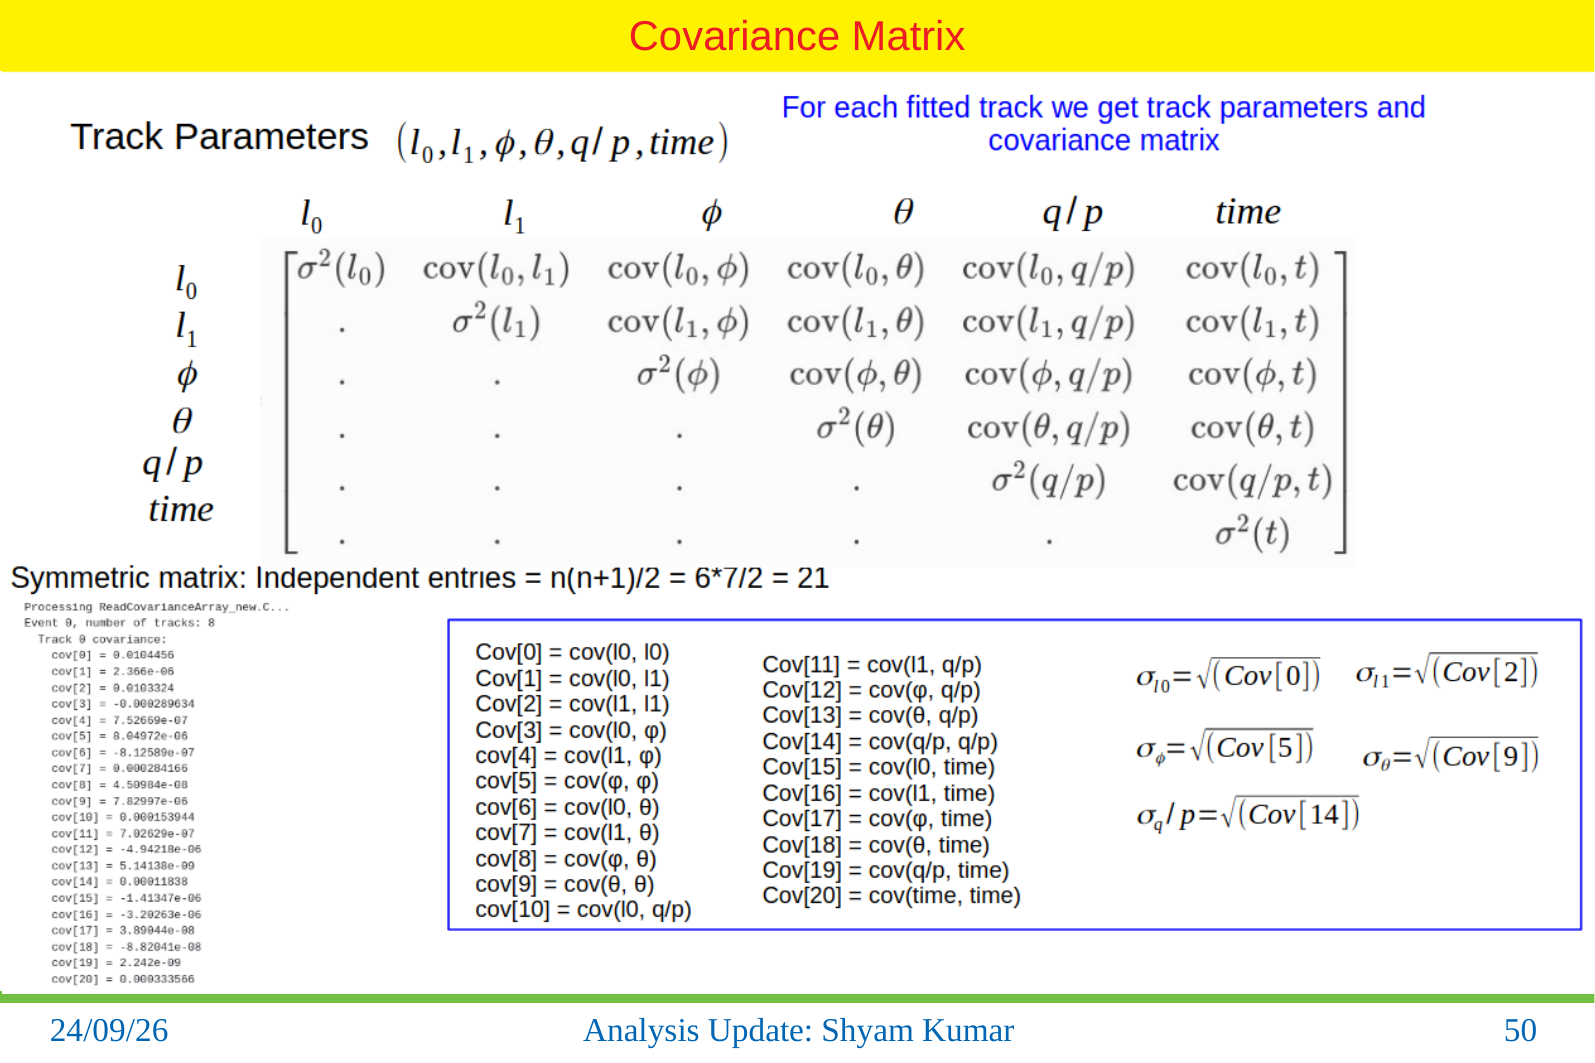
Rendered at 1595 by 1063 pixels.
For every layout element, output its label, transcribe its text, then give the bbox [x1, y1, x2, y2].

title Covariance Matrix [0, 0, 1595, 71]
picture [2, 71, 1595, 994]
